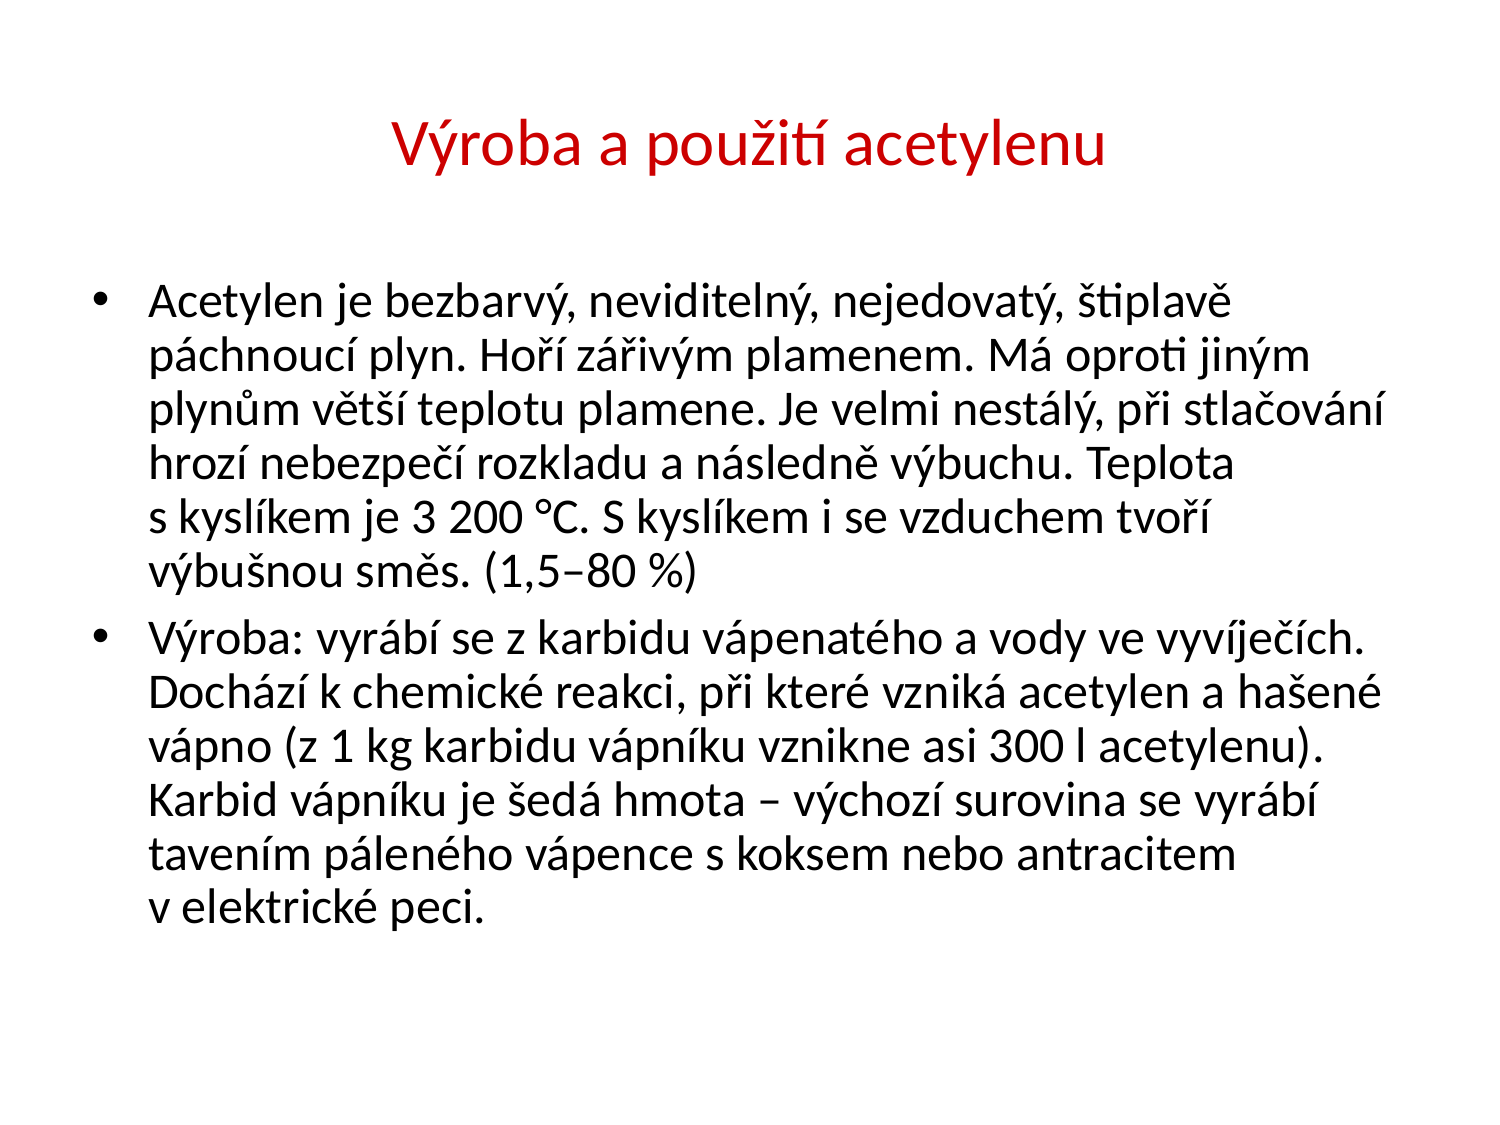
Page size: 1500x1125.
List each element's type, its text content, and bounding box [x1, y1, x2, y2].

list Acetylen je bezbarvý, neviditelný, nejedovatý, štiplavě páchnoucí plyn. Hoří zářivým plamenem. Má oproti jiným plynům větší teplotu plamene. Je velmi nestálý, při stlačování hrozí nebezpečí rozkladu a následně výbuchu. Teplota s kyslíkem je 3 200 °C. S kyslíkem i se vzduchem tvoří výbušnou směs. (1,5–80 %) Výroba: vyrábí se z karbidu vápenatého a vody ve vyvíječích. Dochází k chemické reakci, při které vzniká acetylen a hašené vápno (z 1 kg karbidu vápníku vznikne asi 300 l acetylenu). Karbid vápníku je šedá hmota – výchozí surovina se vyrábí tavením páleného vápence s koksem nebo antracitem v elektrické peci. [76, 267, 1427, 1015]
title Výroba a použití acetylenu [75, 45, 1426, 233]
